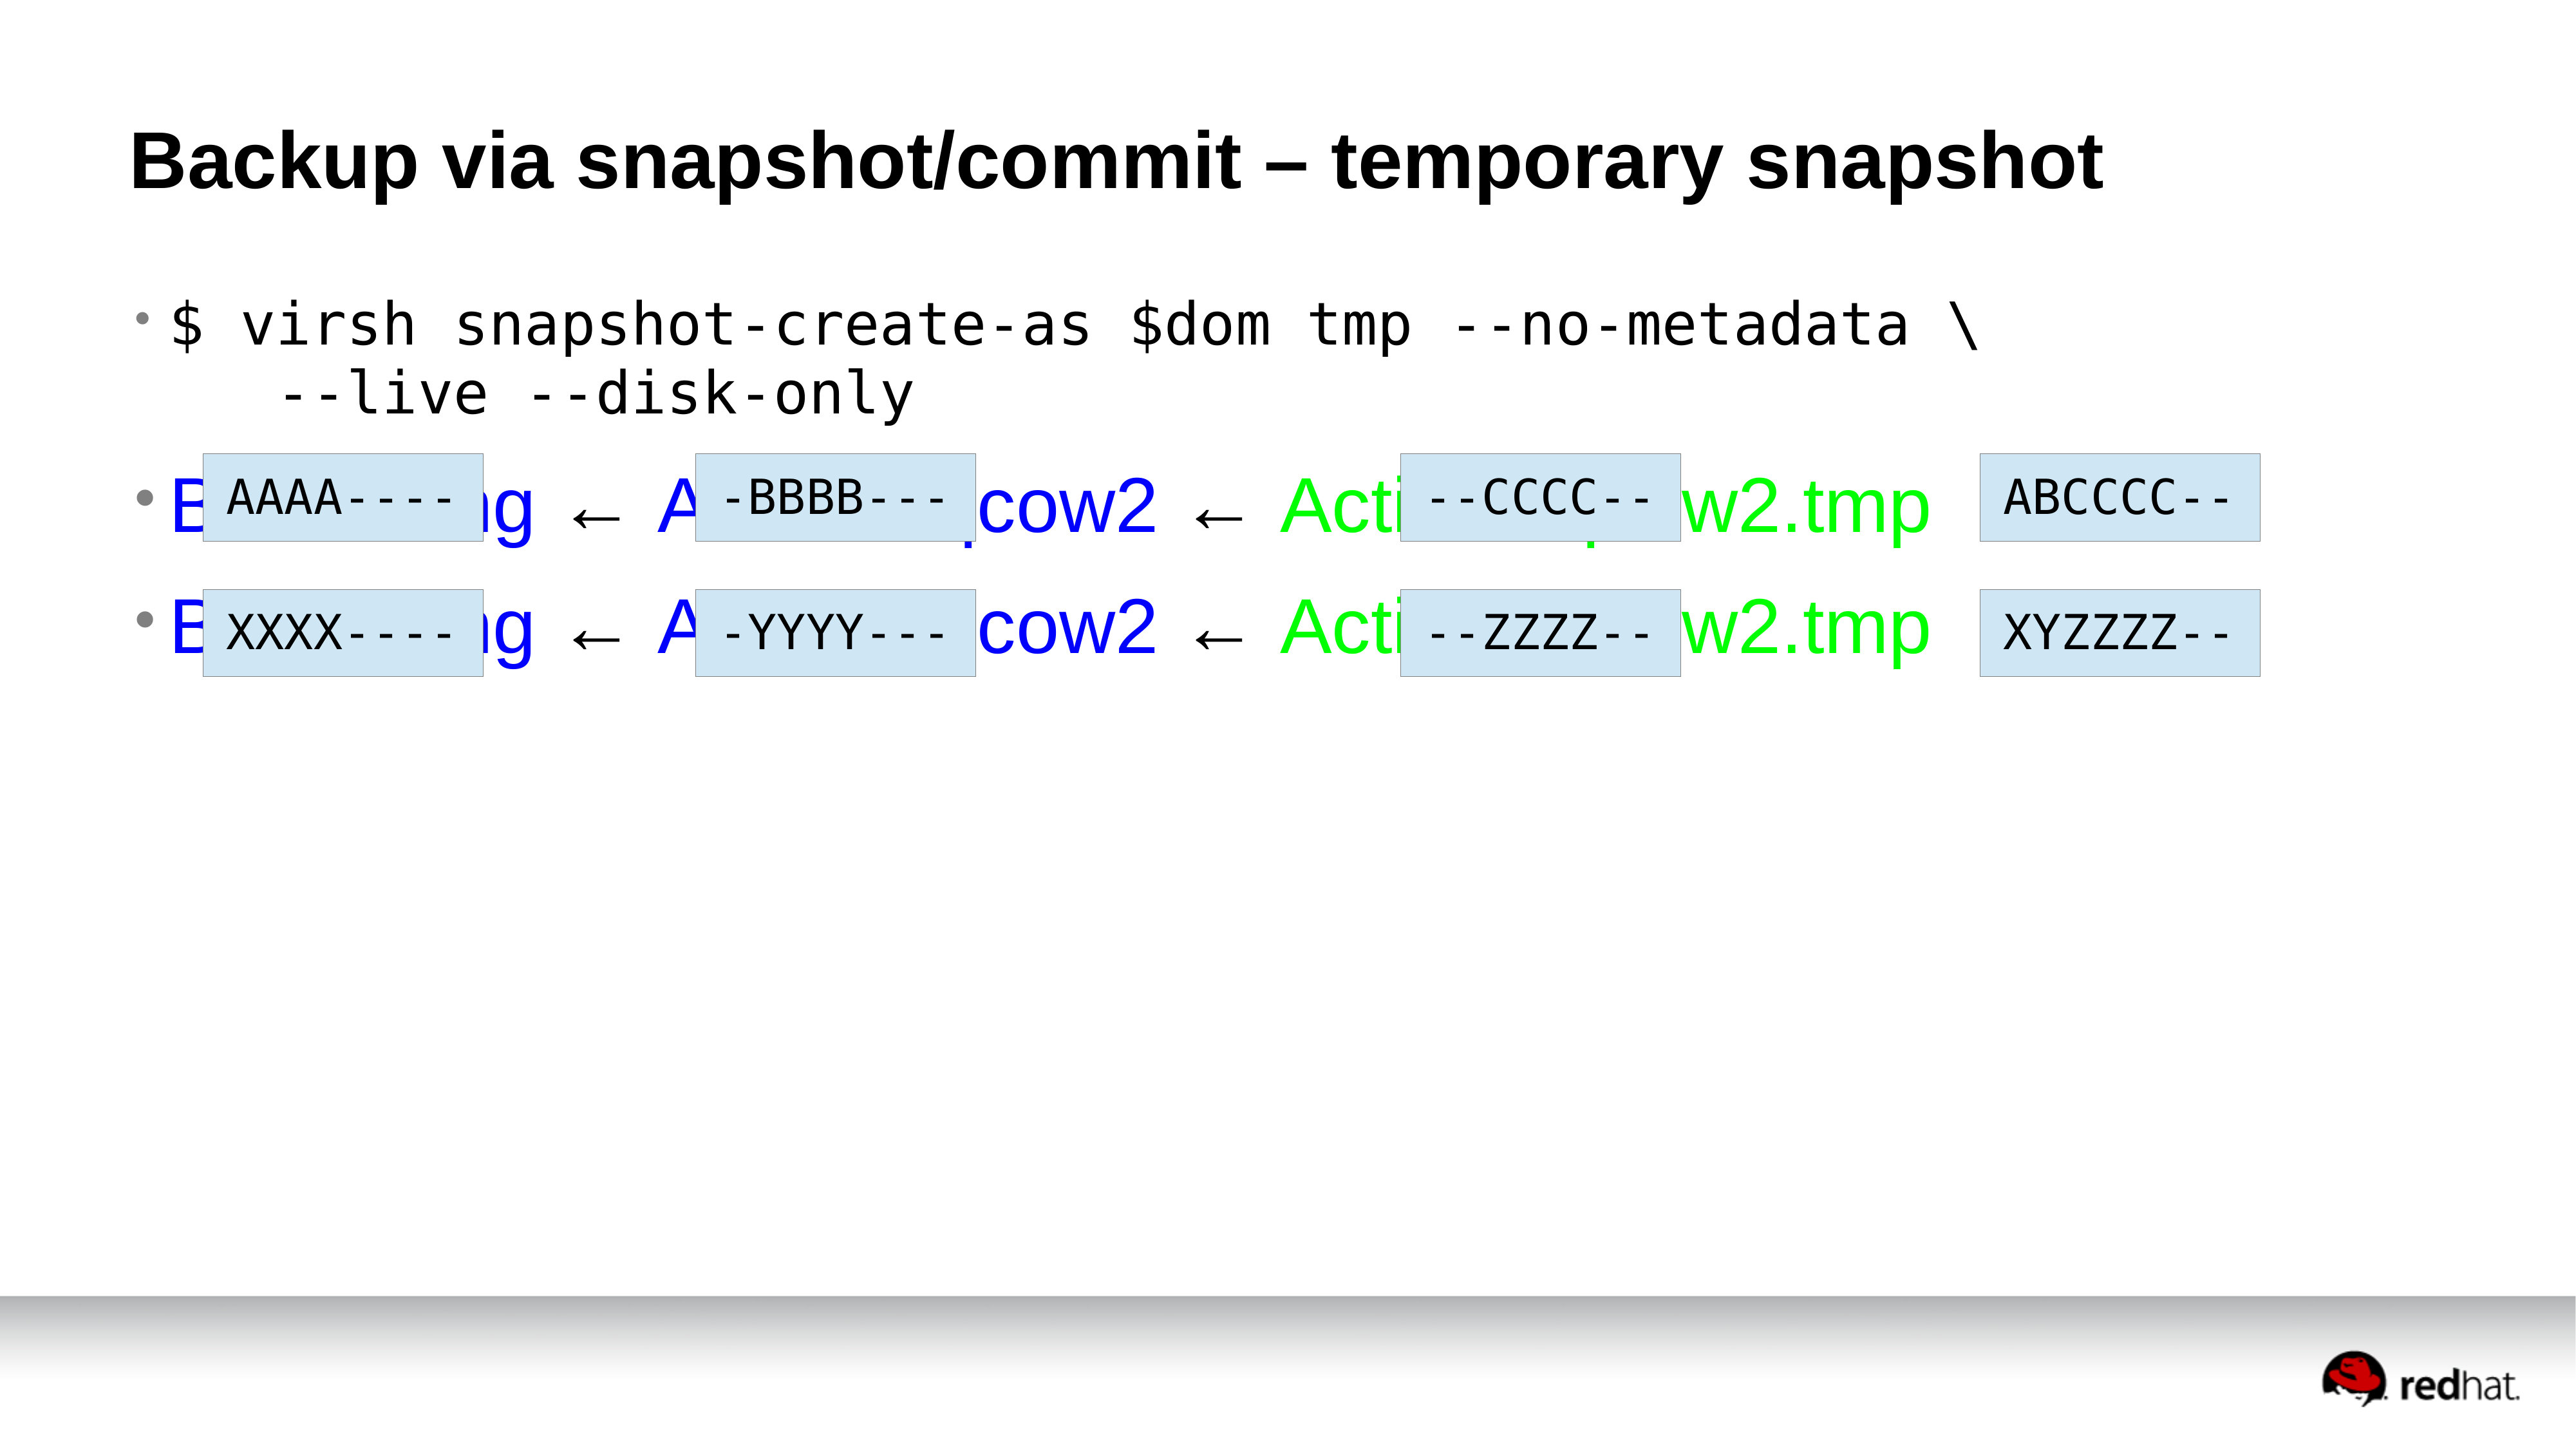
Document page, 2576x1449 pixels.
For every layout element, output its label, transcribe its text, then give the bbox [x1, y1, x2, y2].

text_box XYZZZZ-- [1980, 589, 2261, 677]
text_box AAAA---- [203, 453, 484, 542]
text_box -YYYY--- [695, 589, 976, 677]
text_box --CCCC-- [1400, 453, 1681, 542]
title Backup via snapshot/commit – temporary snapshot [129, 100, 2261, 222]
picture [0, 0, 2576, 1446]
text_box ABCCCC-- [1980, 453, 2261, 542]
text_box -BBBB--- [695, 453, 976, 542]
list $ virsh snapshot-create-as $dom tmp --no-metadata \ --live --disk-only Base1.img ← Active1.qcow2 ← Active1.qcow2.tmp Base2.img ← Active2.qcow2 ← Active2.qcow2.tmp [123, 289, 2425, 1208]
text_box --ZZZZ-- [1400, 589, 1681, 677]
text_box XXXX---- [203, 589, 484, 677]
